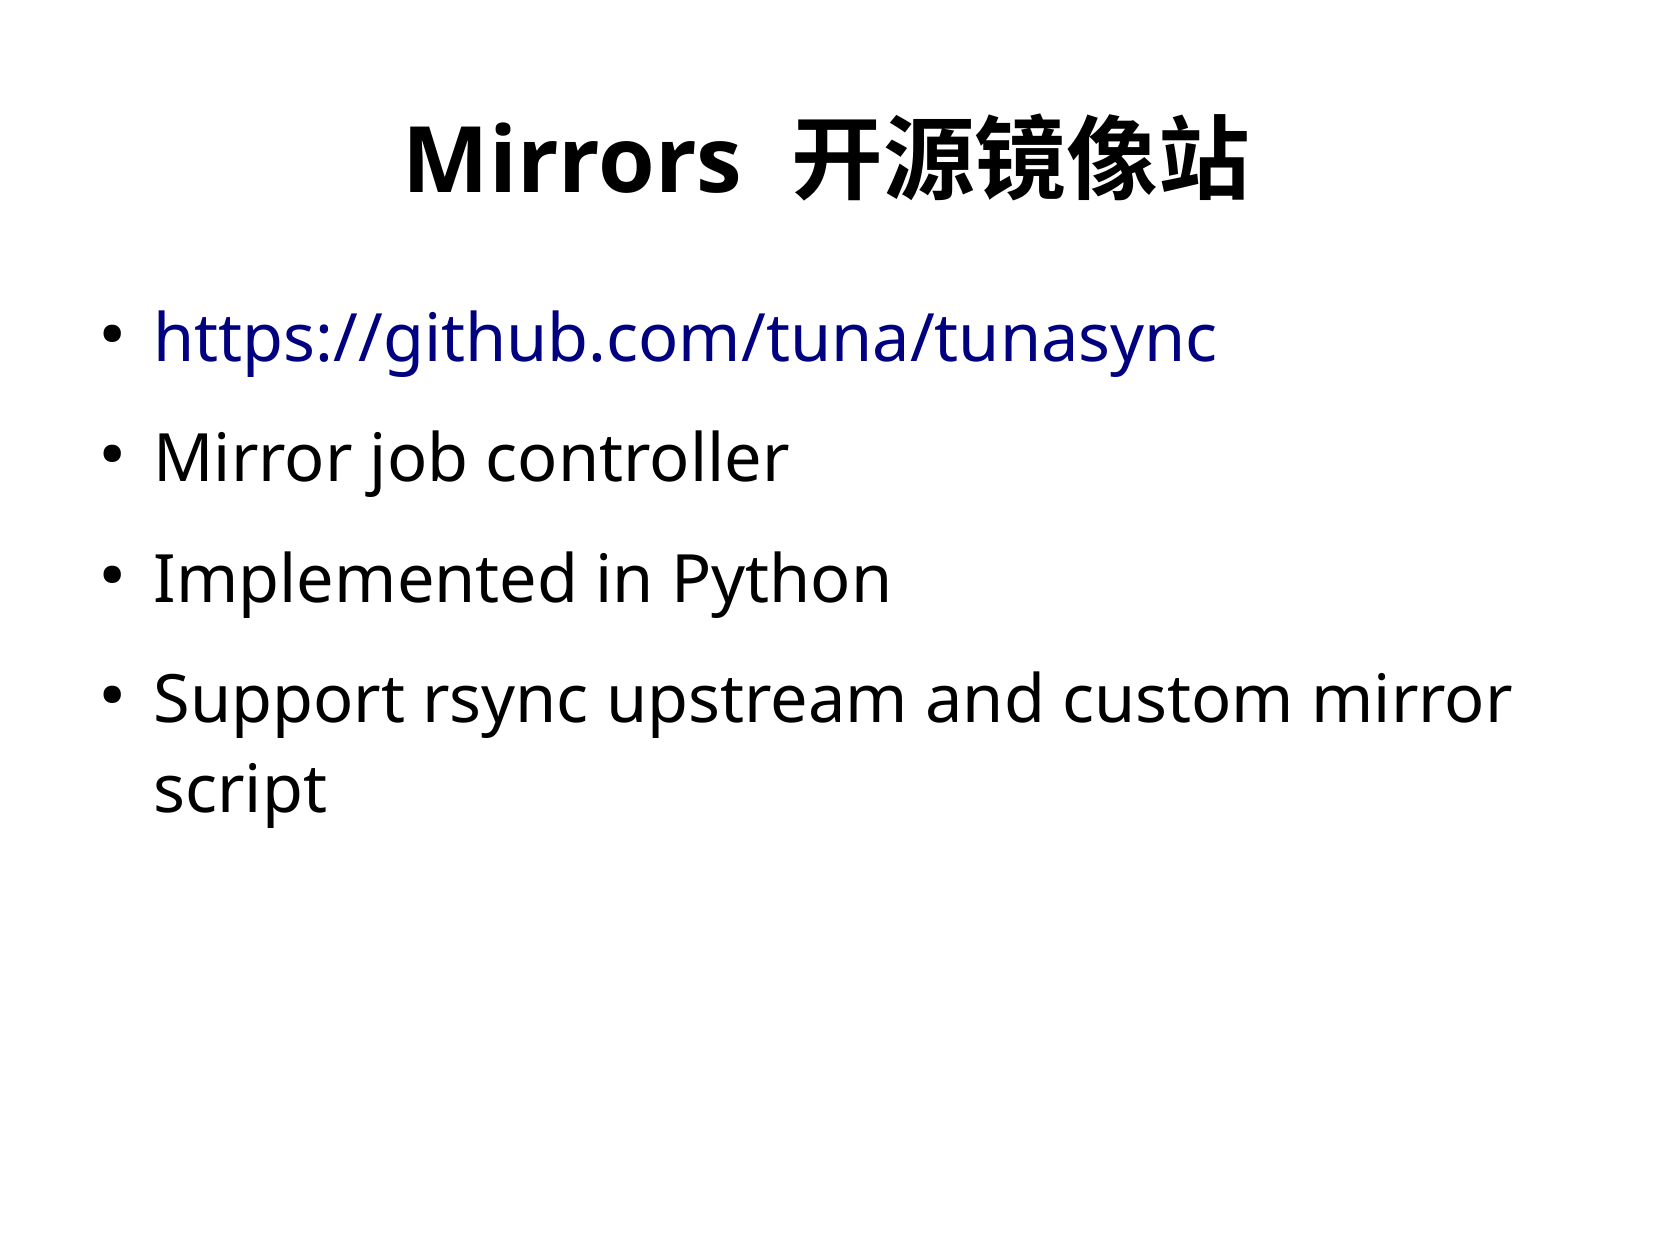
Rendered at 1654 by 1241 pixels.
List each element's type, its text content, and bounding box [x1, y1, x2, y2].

title Mirrors 开源镜像站 [82, 49, 1571, 257]
list https://github.com/tuna/tunasync Mirror job controller Implemented in Python Support rsync upstream and custom mirror script [82, 290, 1571, 1010]
